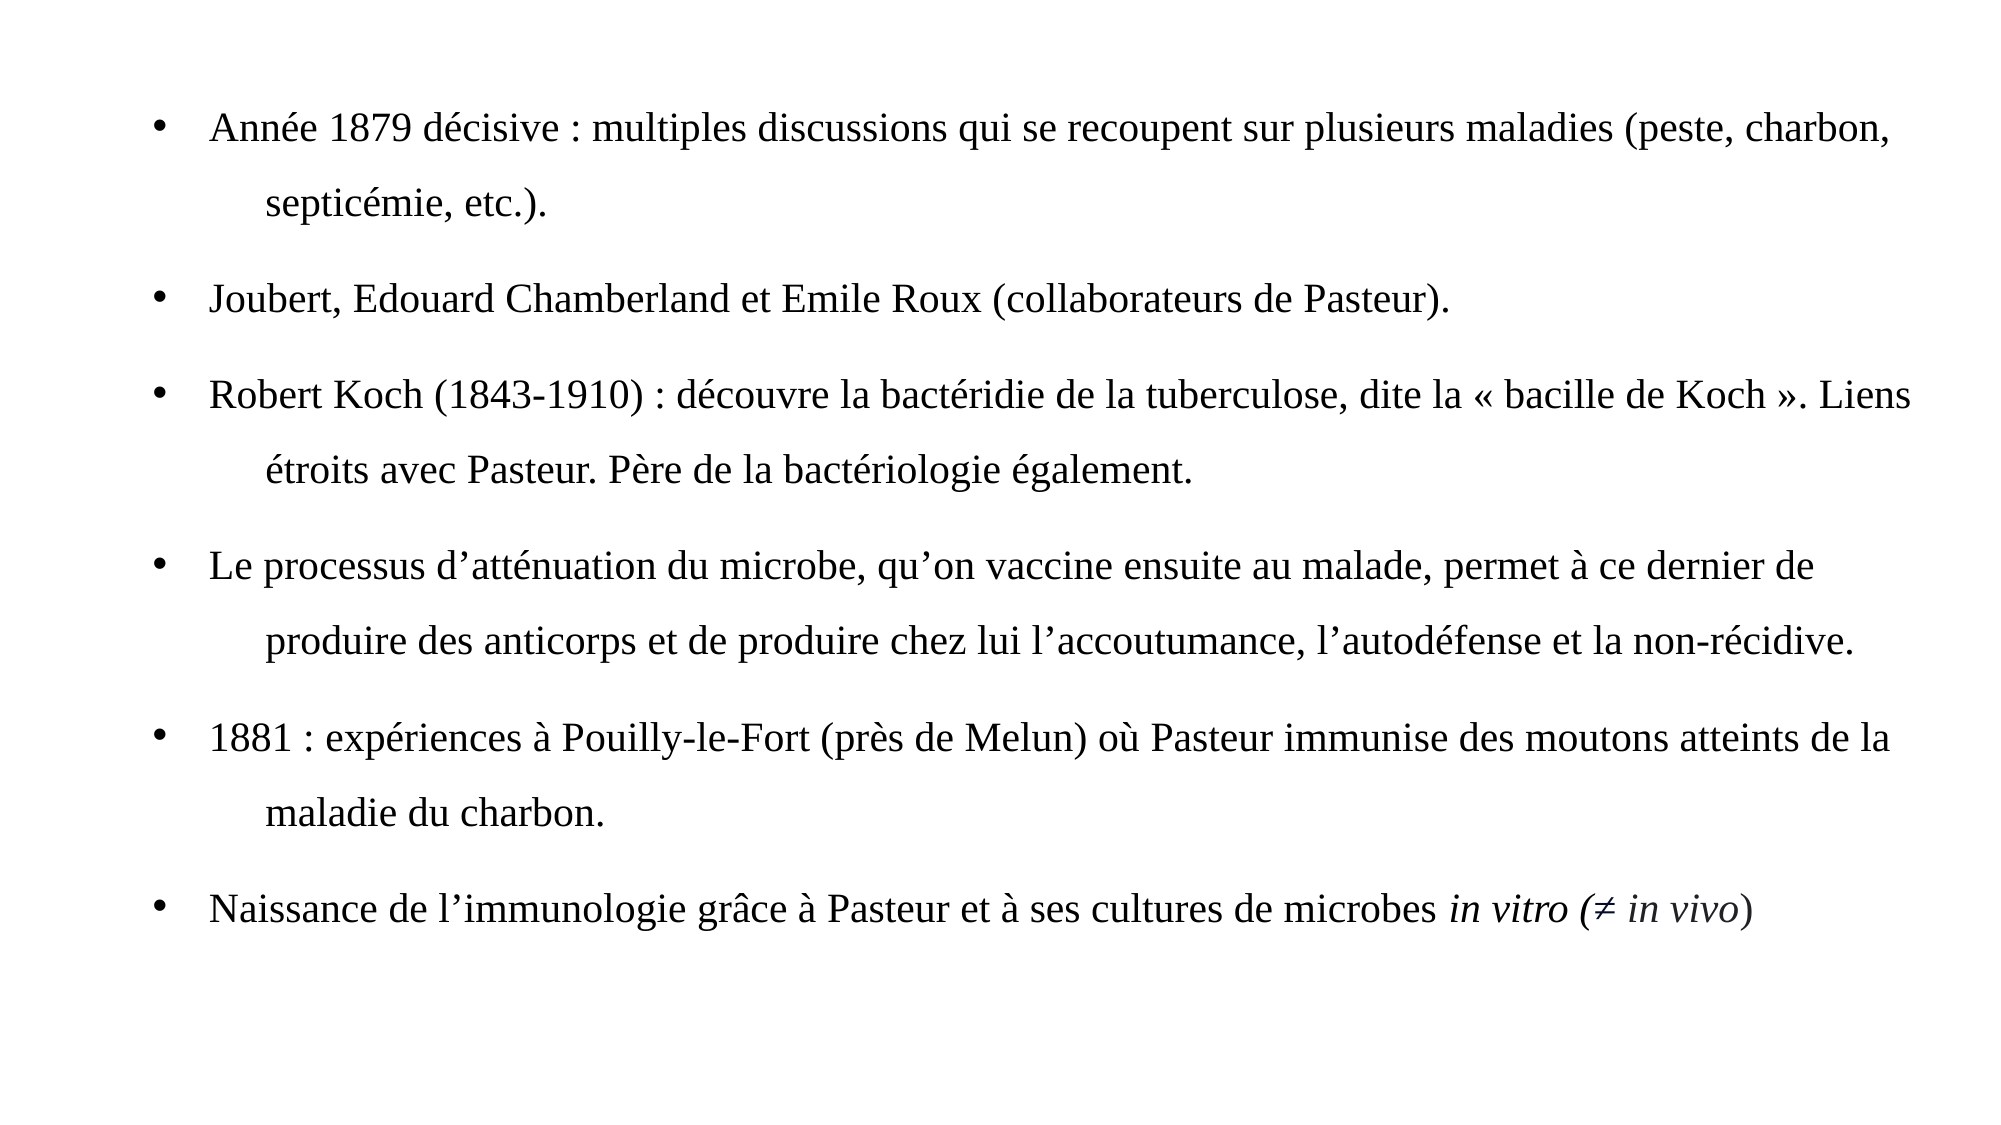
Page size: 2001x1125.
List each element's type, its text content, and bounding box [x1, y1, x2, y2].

list Année 1879 décisive : multiples discussions qui se recoupent sur plusieurs maladies (peste, charbon, septicémie, etc.). Joubert, Edouard Chamberland et Emile Roux (collaborateurs de Pasteur). Robert Koch (1843-1910) : découvre la bactéridie de la tuberculose, dite la « bacille de Koch ». Liens étroits avec Pasteur. Père de la bactériologie également. Le processus d’atténuation du microbe, qu’on vaccine ensuite au malade, permet à ce dernier de produire des anticorps et de produire chez lui l’accoutumance, l’autodéfense et la non-récidive. 1881 : expériences à Pouilly-le-Fort (près de Melun) où Pasteur immunise des moutons atteints de la maladie du charbon. Naissance de l’immunologie grâce à Pasteur et à ses cultures de microbes in vitro (≠ in vivo) [137, 67, 1943, 1073]
